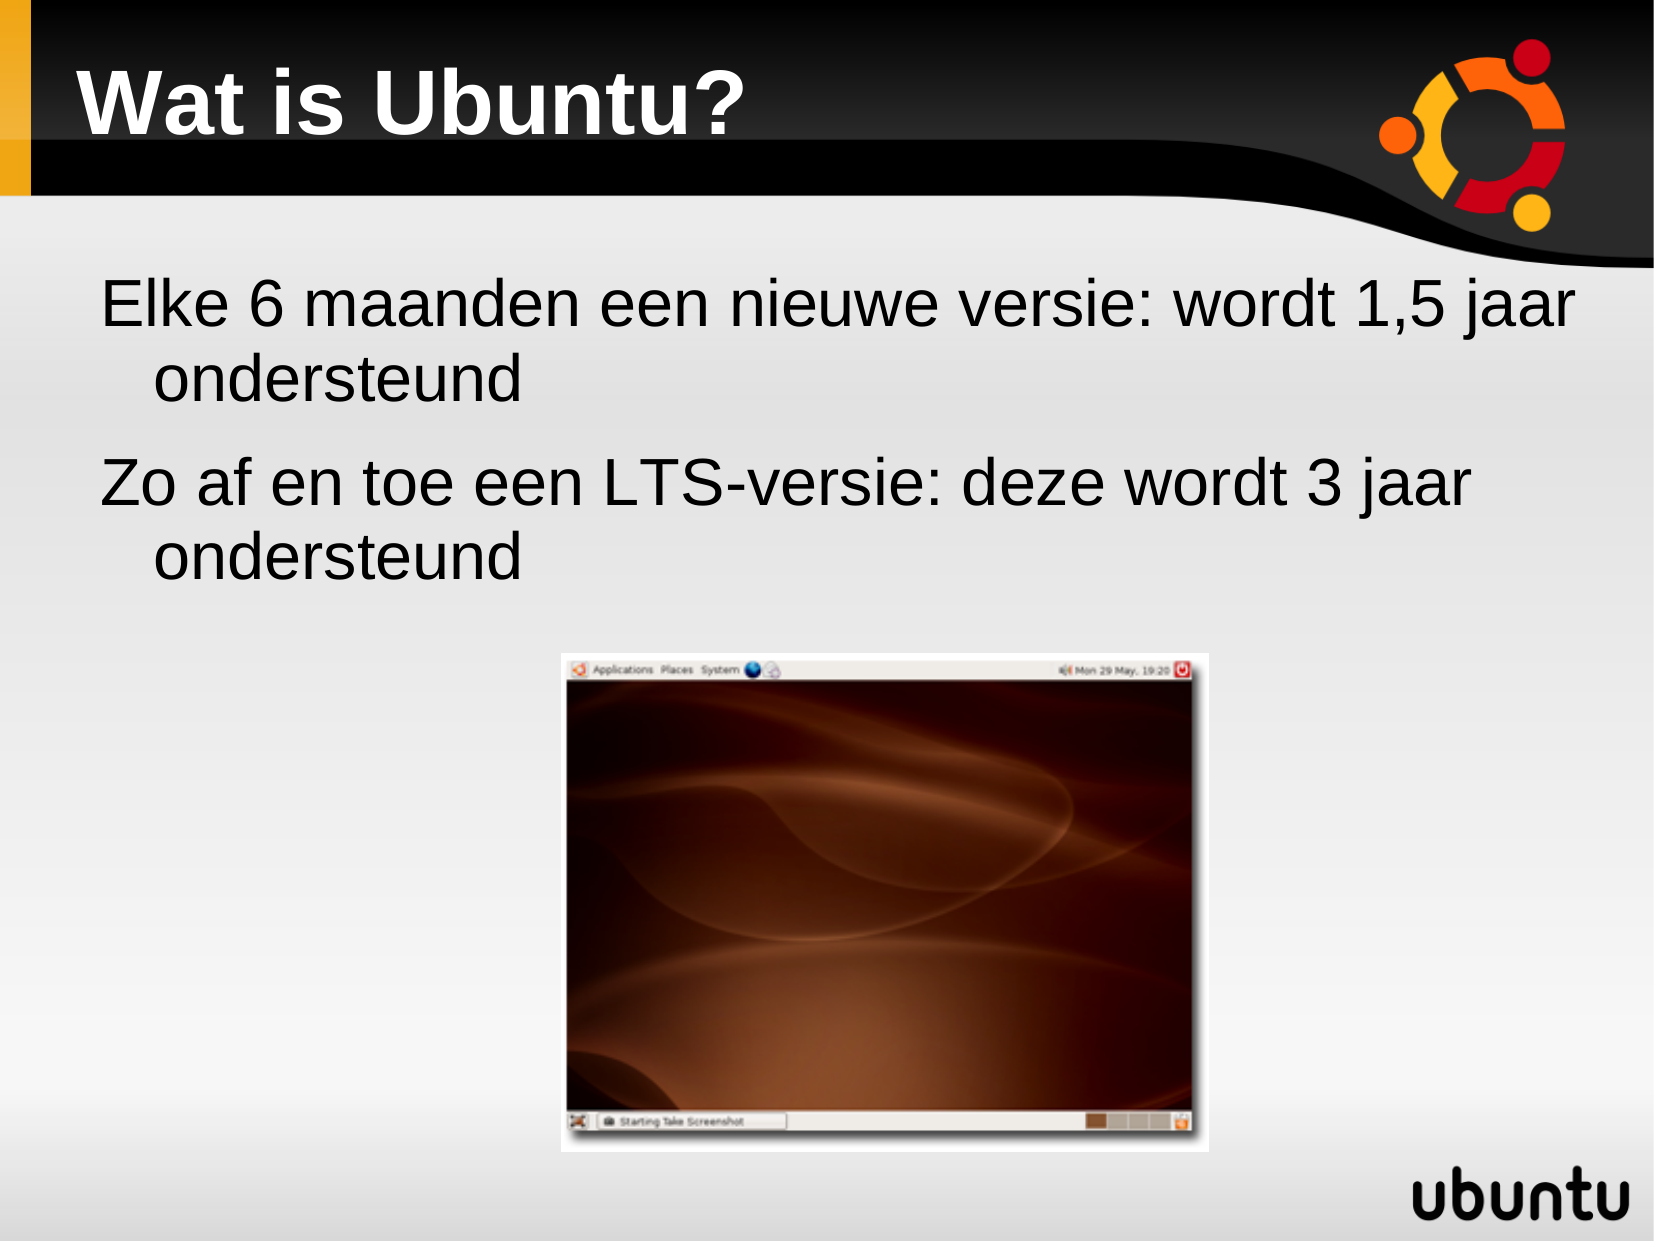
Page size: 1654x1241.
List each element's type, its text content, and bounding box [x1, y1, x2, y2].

list Elke 6 maanden een nieuwe versie: wordt 1,5 jaar ondersteund Zo af en toe een LTS-versie: deze wordt 3 jaar ondersteund [82, 265, 1625, 967]
title Wat is Ubuntu? [76, 51, 1359, 155]
picture [0, 0, 1654, 1241]
